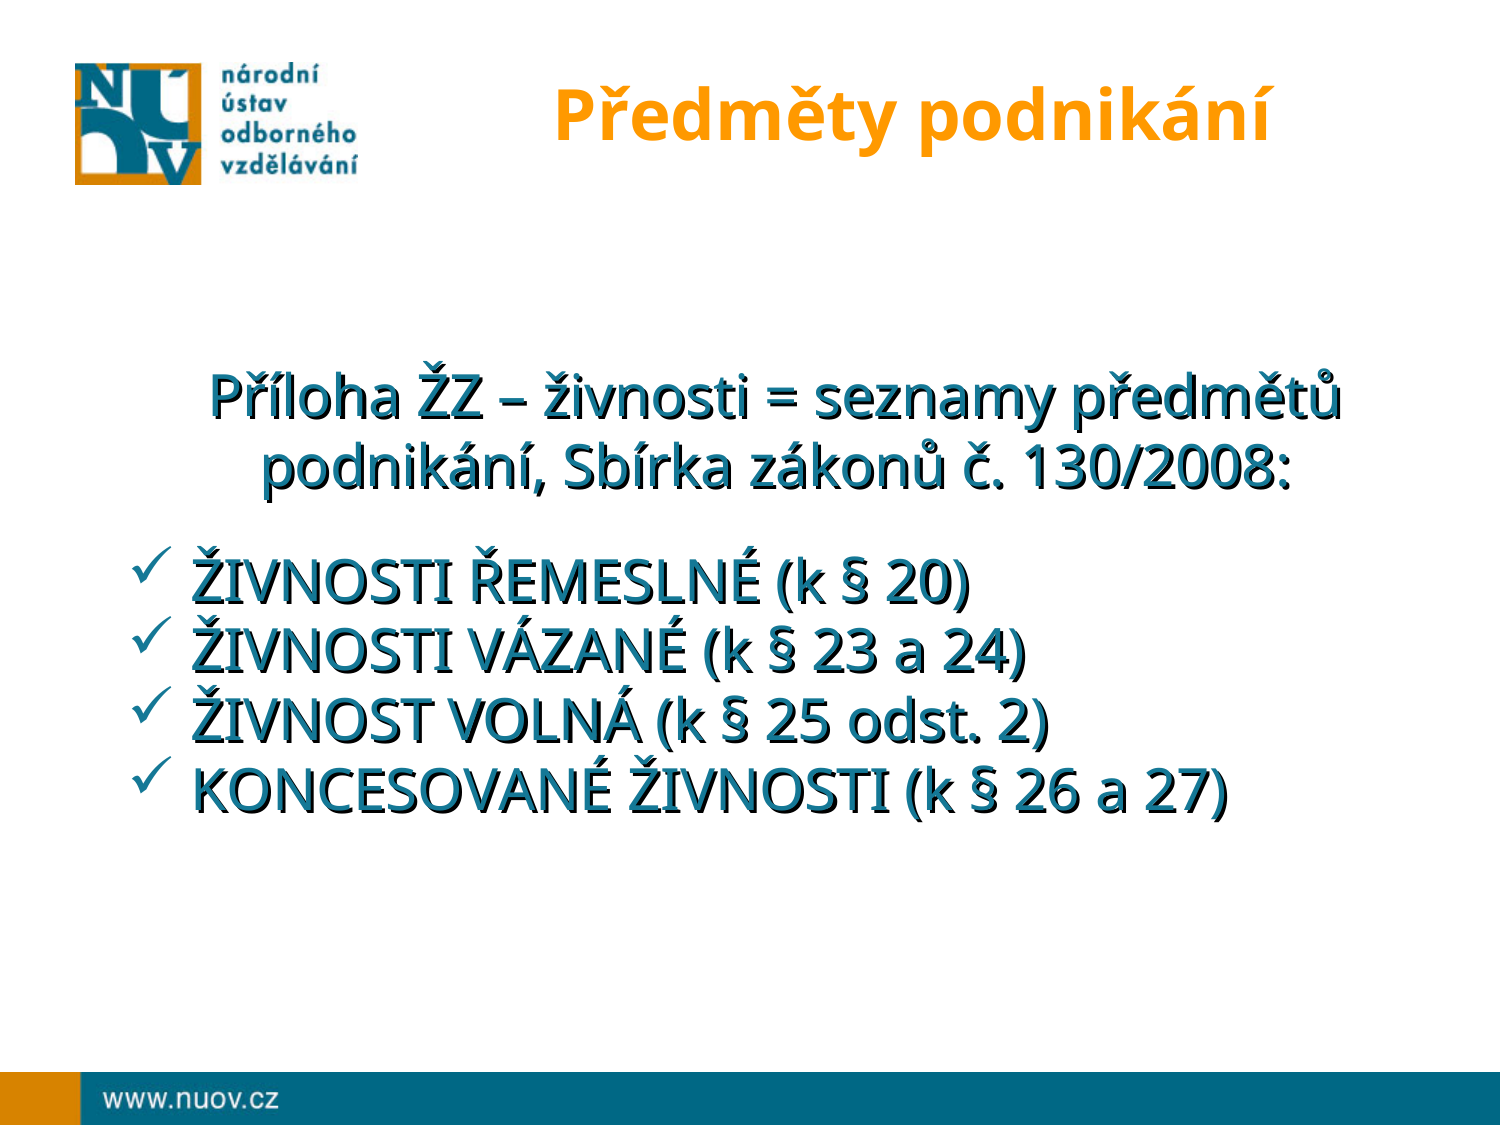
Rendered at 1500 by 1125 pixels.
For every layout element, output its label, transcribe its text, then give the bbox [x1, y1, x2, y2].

title Předměty podnikání [399, 37, 1425, 188]
text_box [75, 62, 358, 185]
text_box Příloha ŽZ – živnosti = seznamy předmětů podnikání, Sbírka zákonů č. 130/2008: ŽIVNOSTI ŘEMESLNÉ (k § 20) ŽIVNOSTI VÁZANÉ (k § 23 a 24) ŽIVNOST VOLNÁ (k § 25 odst. 2) KONCESOVANÉ ŽIVNOSTI (k § 26 a 27) [112, 350, 1438, 831]
text_box [0, 1072, 1500, 1125]
